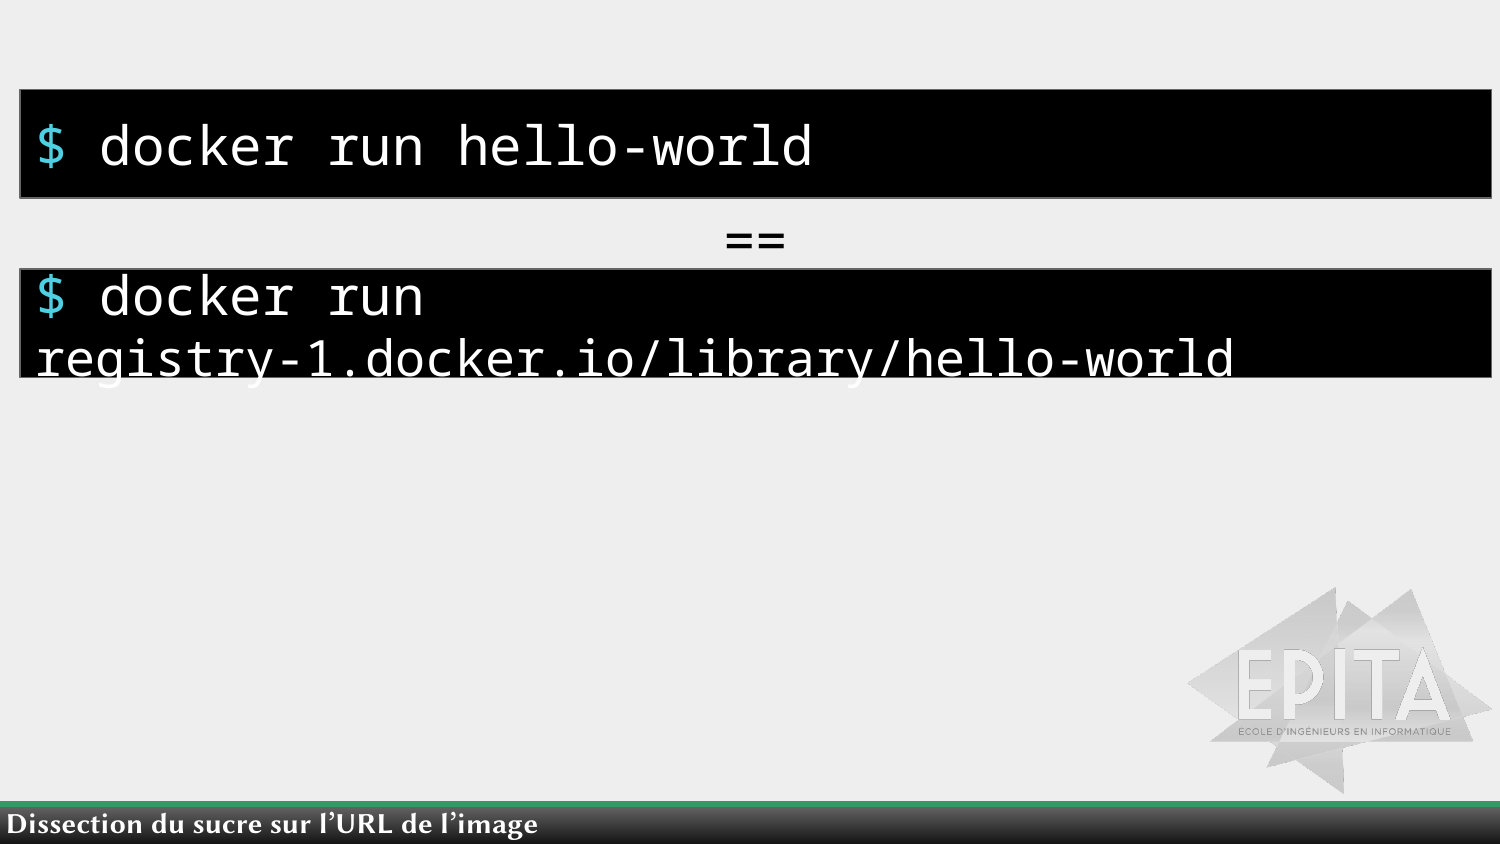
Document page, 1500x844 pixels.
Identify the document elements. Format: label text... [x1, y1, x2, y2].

text_box $ docker run registry-1.docker.io/library/hello-world [20, 269, 1492, 378]
text_box $ docker run hello-world [20, 89, 1492, 198]
text_box == [21, 198, 1490, 269]
title Dissection du sucre sur l’URL de l’image [5, 801, 1075, 844]
picture [1187, 587, 1492, 794]
